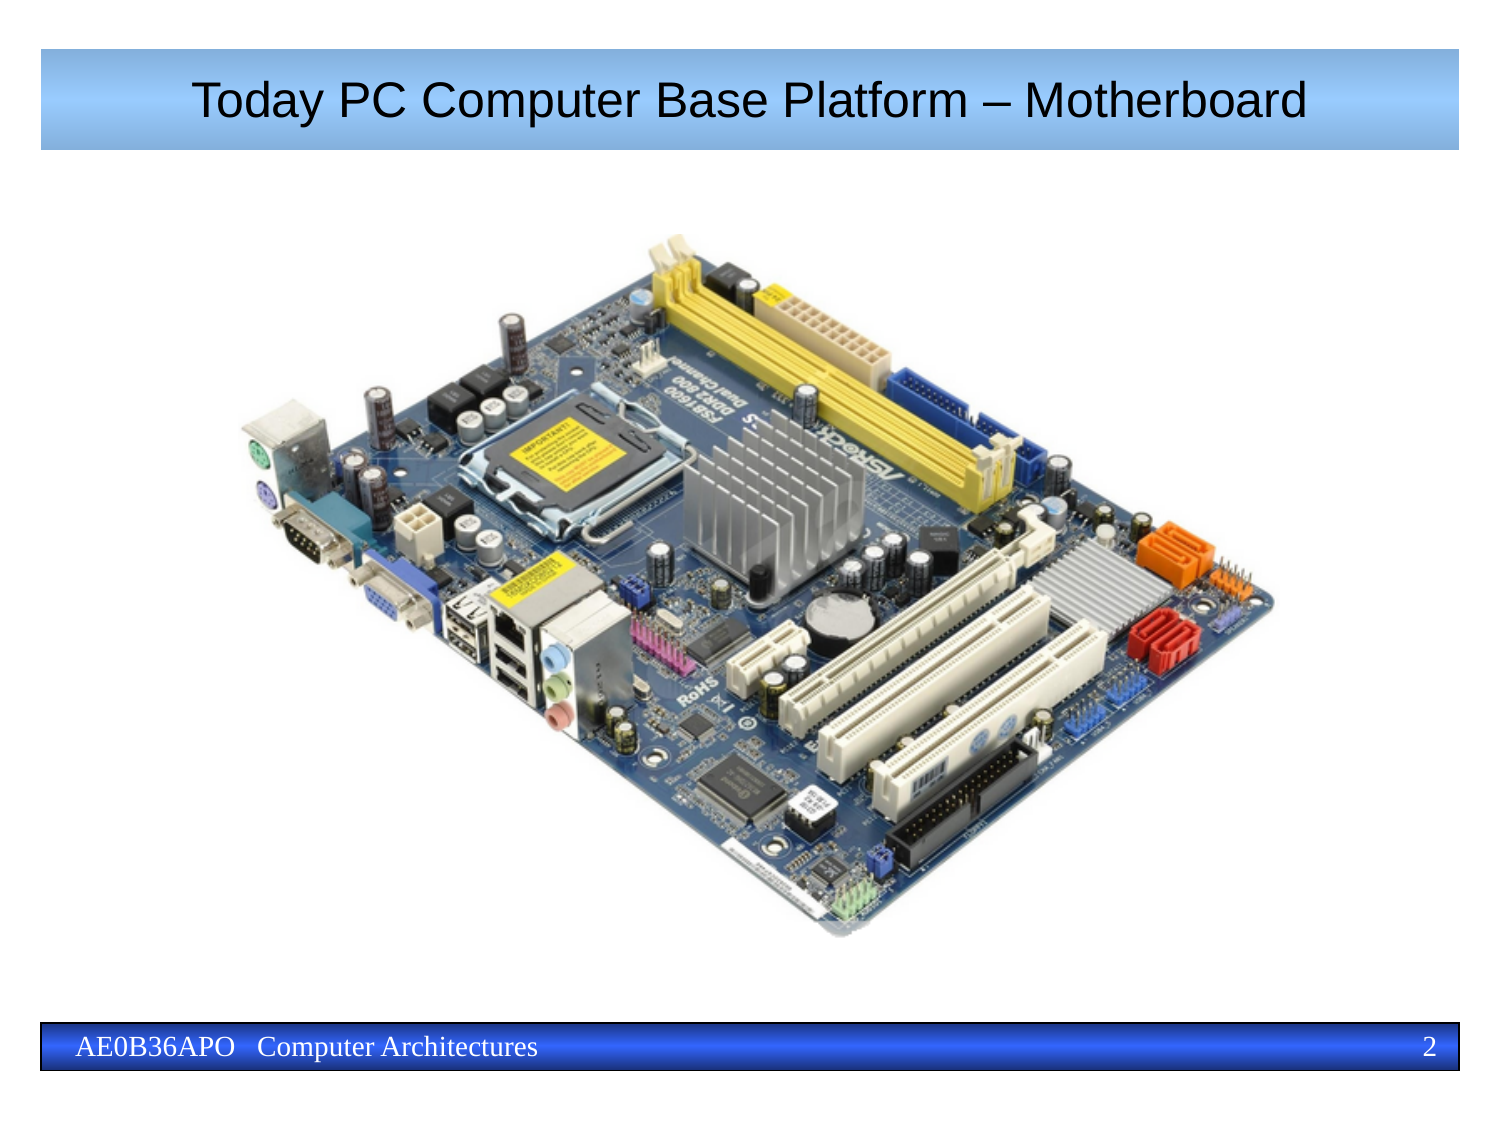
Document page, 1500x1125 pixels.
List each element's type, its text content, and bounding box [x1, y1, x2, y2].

picture [222, 234, 1280, 948]
title Today PC Computer Base Platform – Motherboard [41, 49, 1459, 150]
